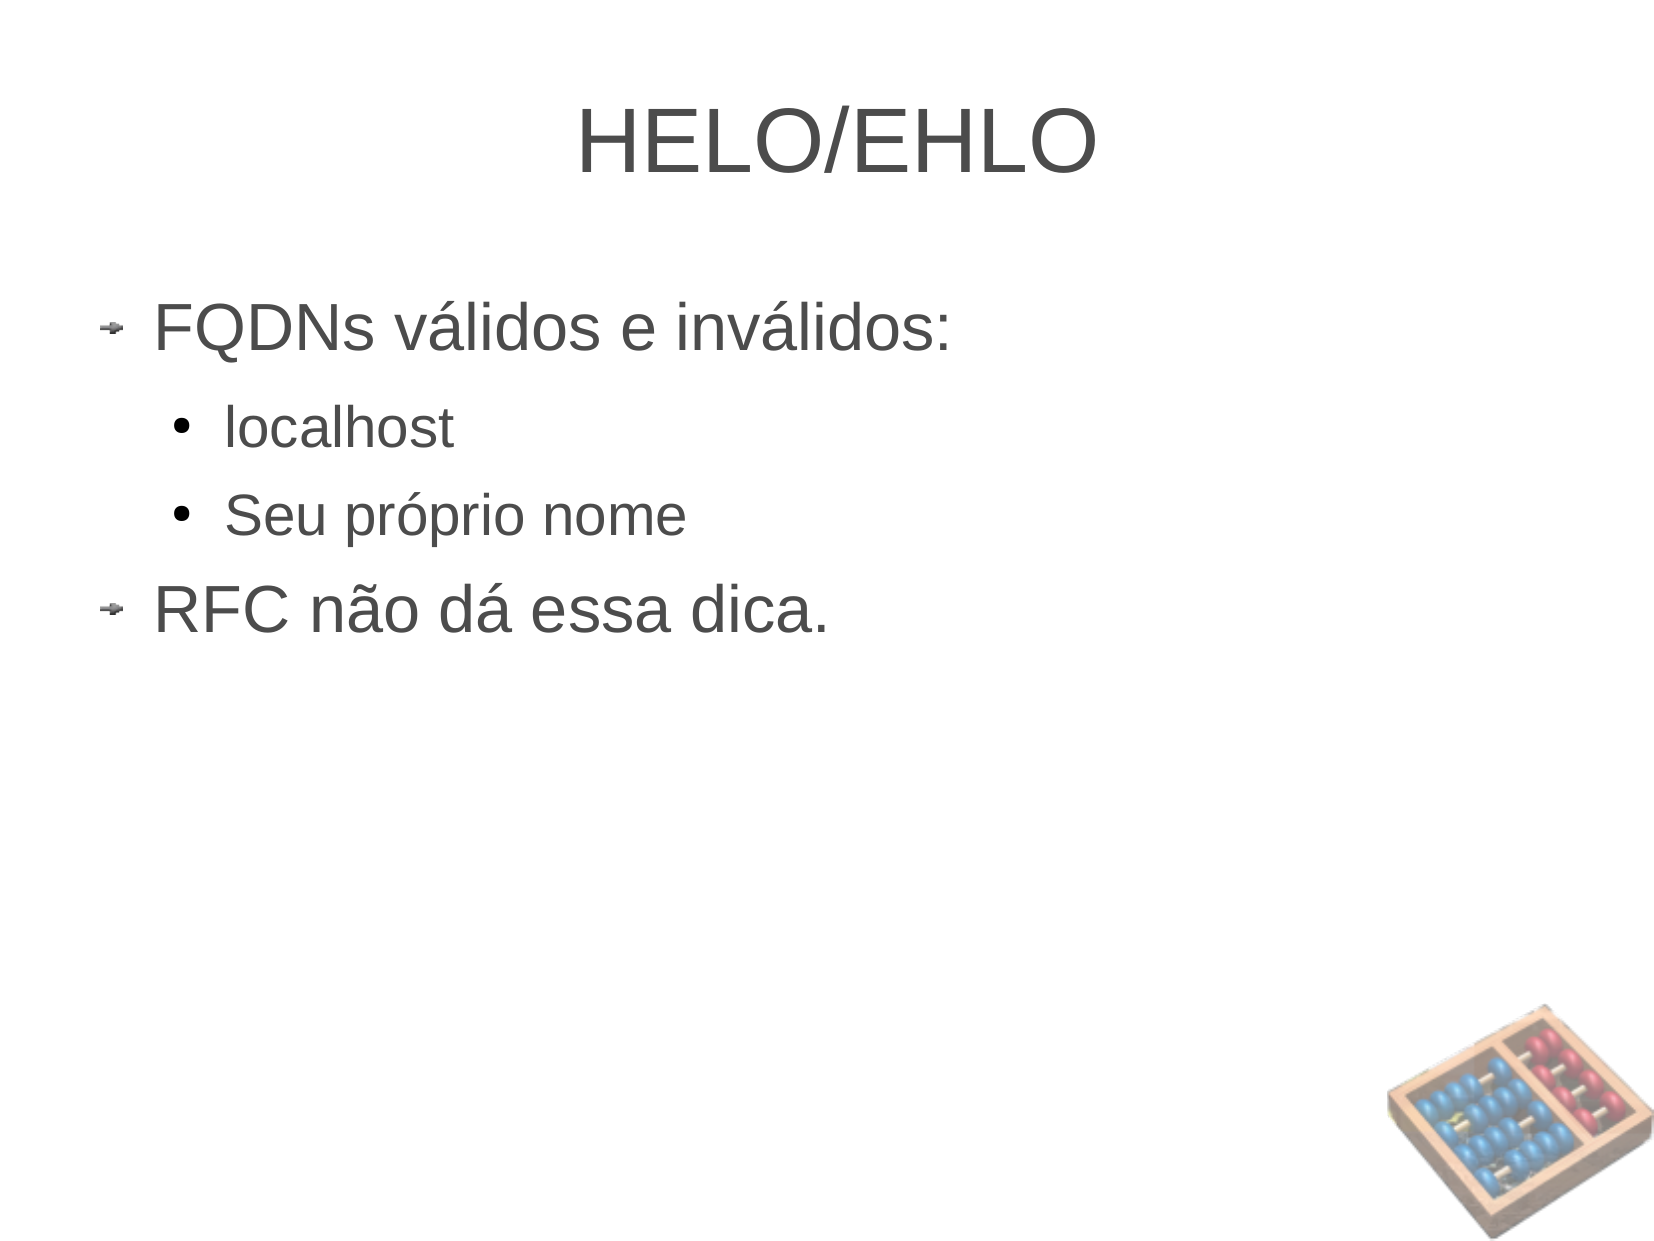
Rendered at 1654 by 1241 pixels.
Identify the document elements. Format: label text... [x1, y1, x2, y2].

list FQDNs válidos e inválidos: localhost Seu próprio nome RFC não dá essa dica. [82, 290, 1571, 1109]
title HELO/EHLO [75, 37, 1601, 245]
